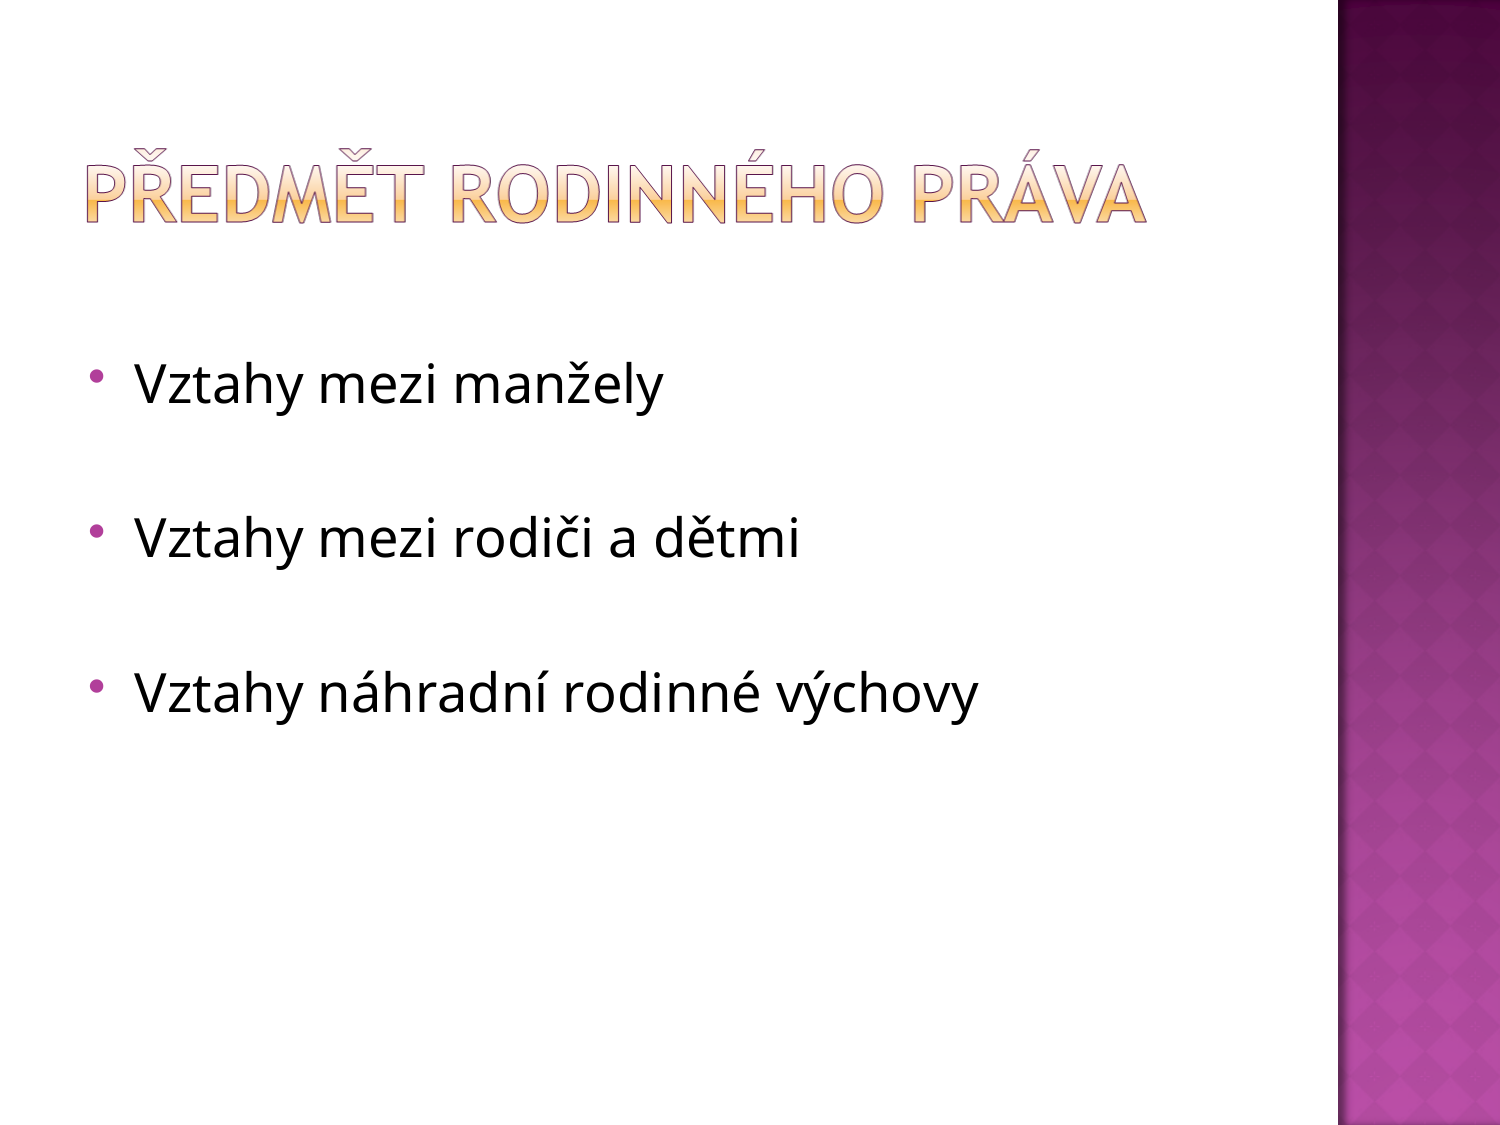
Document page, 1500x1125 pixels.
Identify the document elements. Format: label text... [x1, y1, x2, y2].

list Vztahy mezi manžely Vztahy mezi rodiči a dětmi Vztahy náhradní rodinné výchovy [75, 263, 1263, 1060]
picture [1337, 0, 1500, 1125]
text_box [34, 52, 1265, 241]
